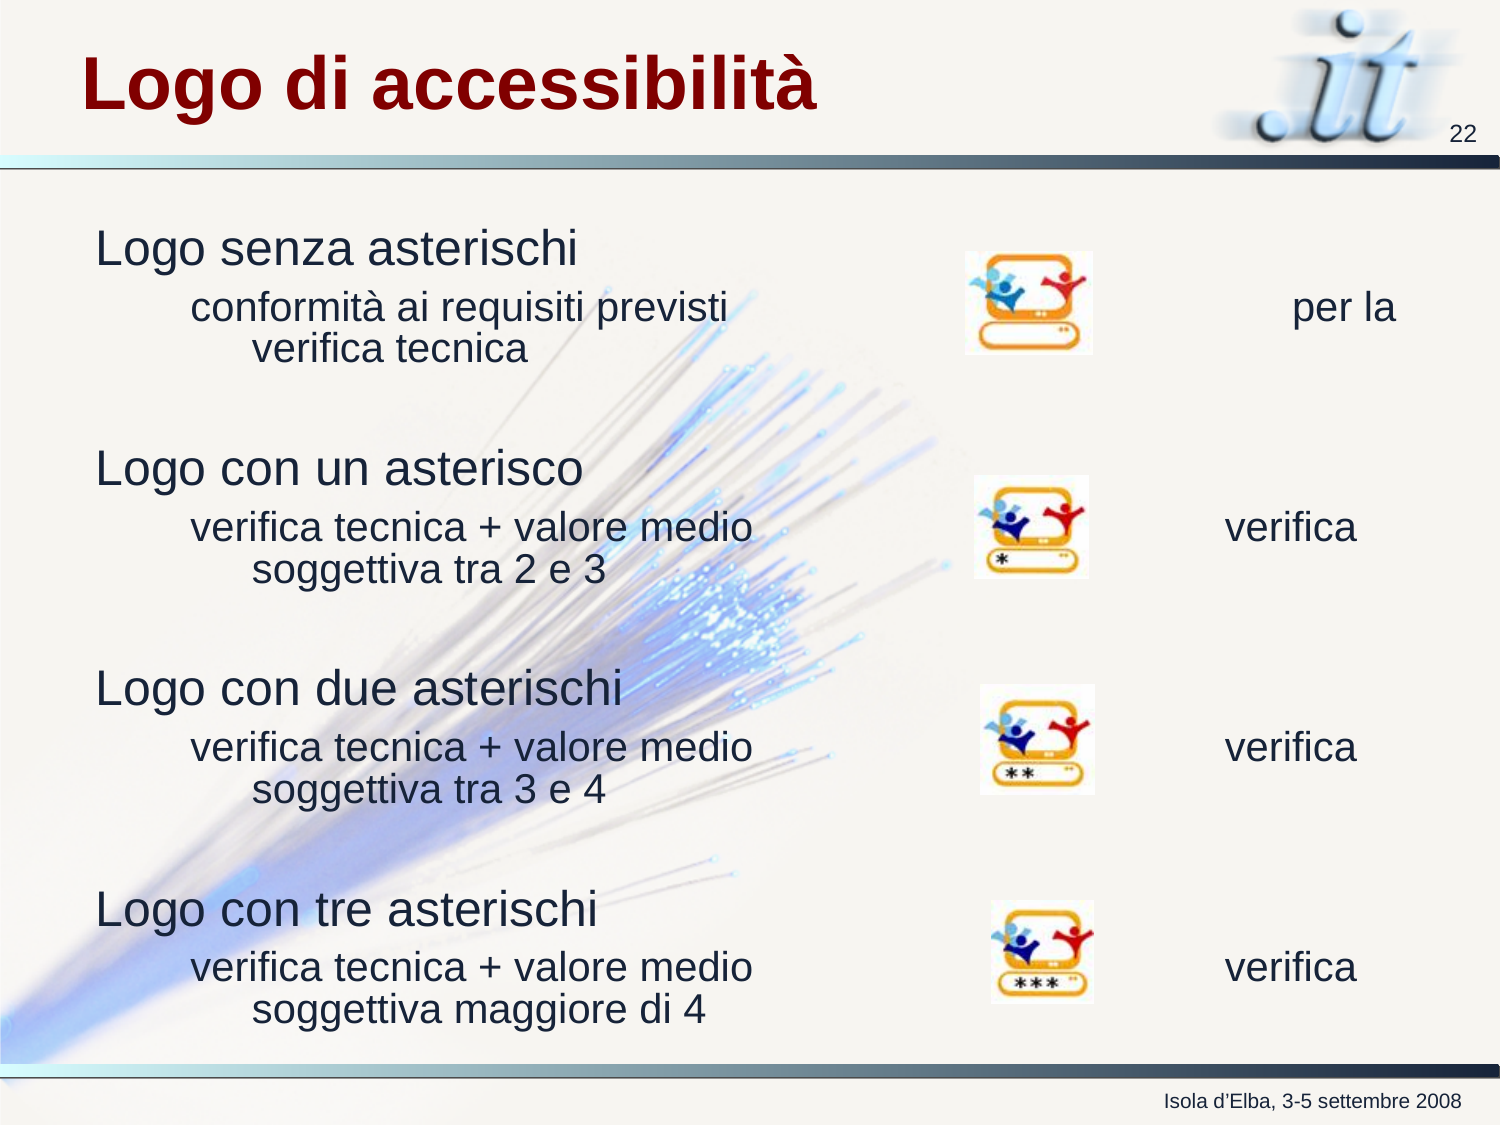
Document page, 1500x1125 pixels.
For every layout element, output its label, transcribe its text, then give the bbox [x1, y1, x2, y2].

picture [0, 1079, 1500, 1125]
picture [0, 0, 1500, 157]
picture [0, 170, 1500, 1066]
list Logo senza asterischi conformità ai requisiti previsti per la verifica tecnica Logo con un asterisco verifica tecnica + valore medio verifica soggettiva tra 2 e 3 Logo con due asterischi verifica tecnica + valore medio verifica soggettiva tra 3 e 4 Logo con tre asterischi verifica tecnica + valore medio verifica soggettiva maggiore di 4 [81, 217, 1425, 1052]
title Logo di accessibilità [81, 25, 1198, 148]
